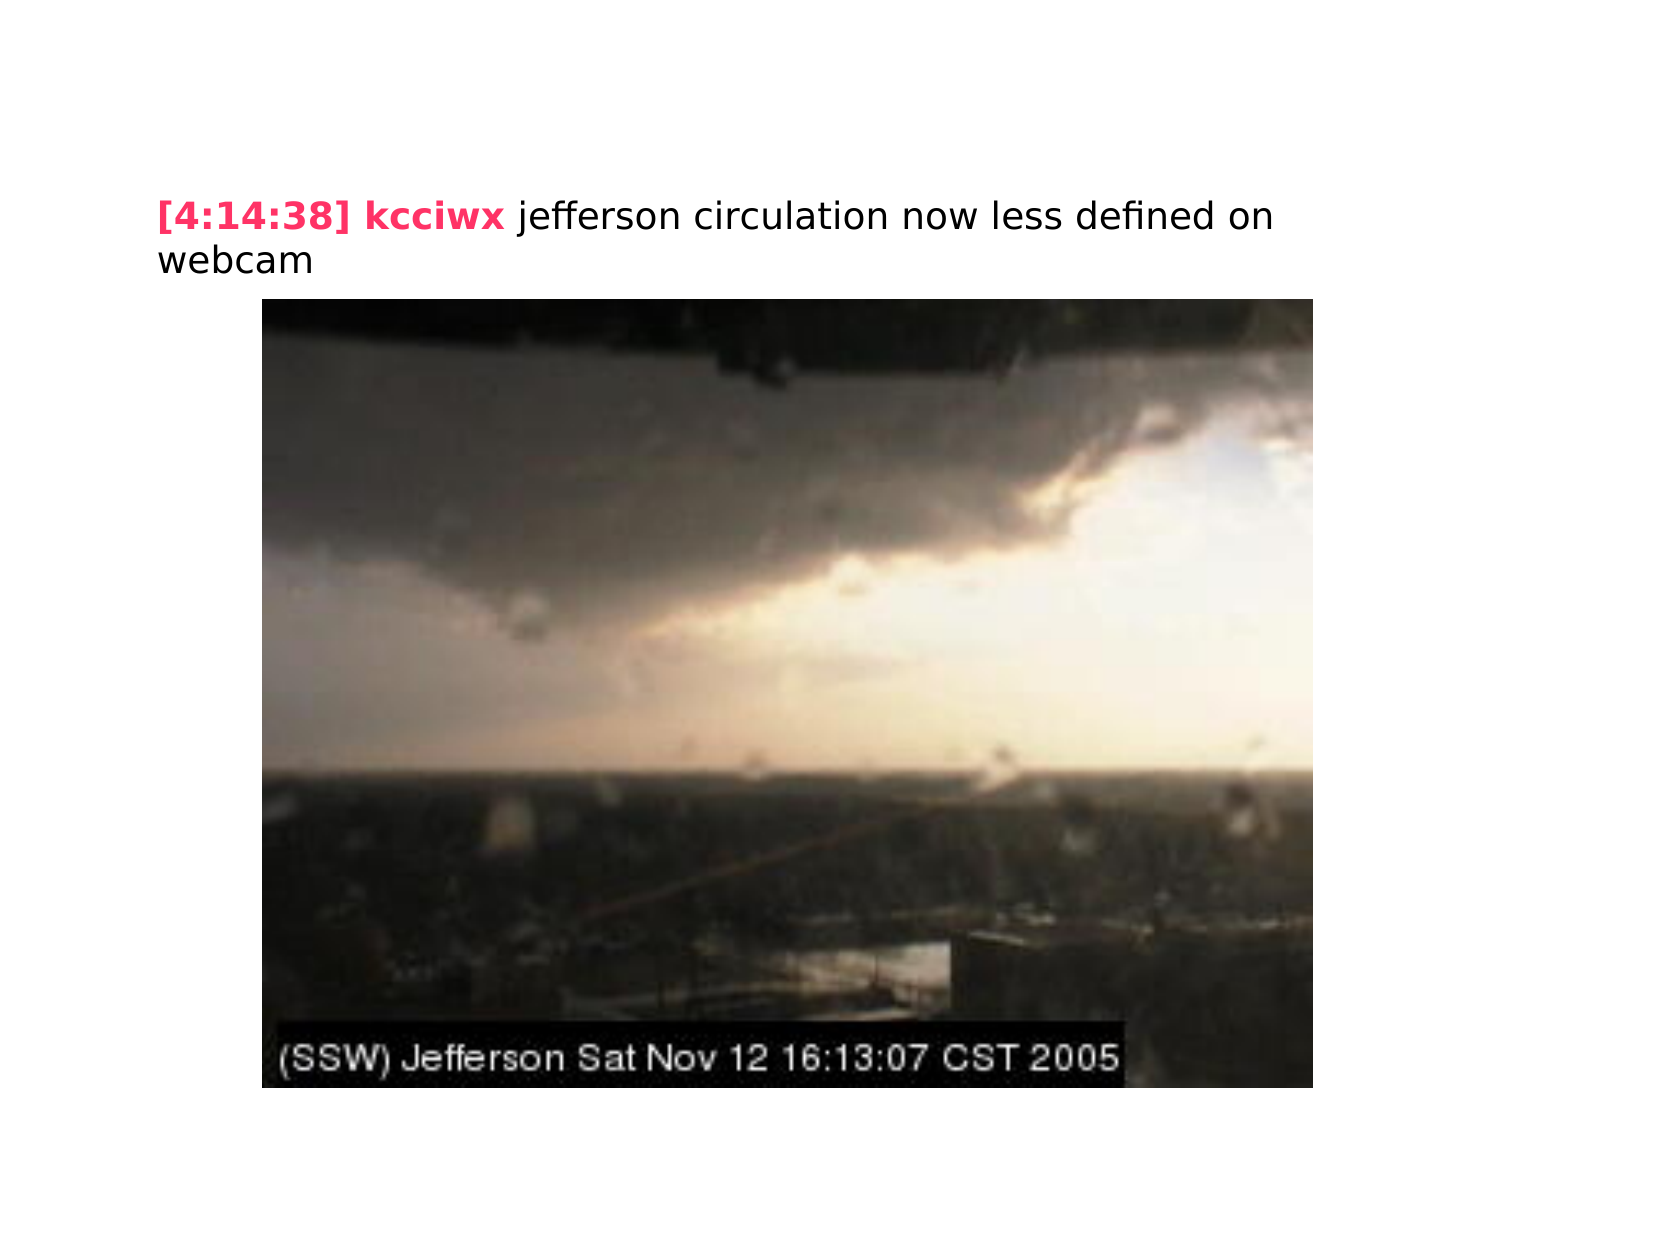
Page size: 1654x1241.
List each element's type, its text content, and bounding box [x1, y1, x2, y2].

picture [262, 299, 1313, 1088]
text_box [4:14:38] kcciwx jefferson circulation now less defined on webcam [142, 187, 1426, 290]
